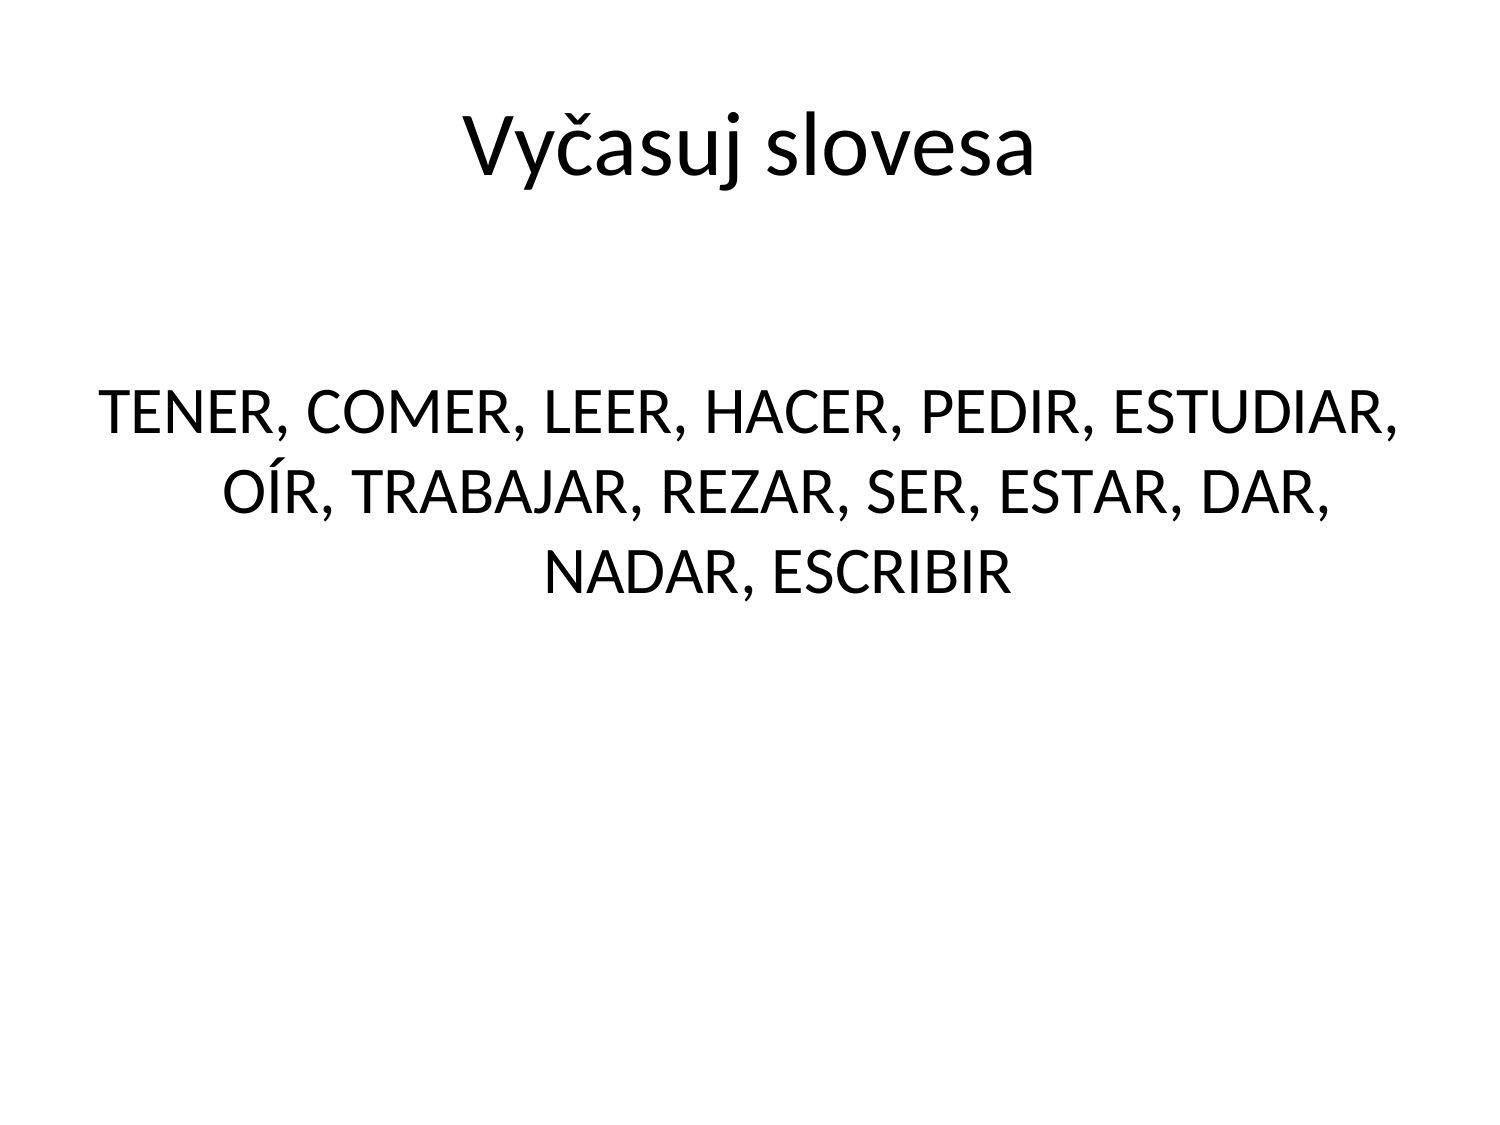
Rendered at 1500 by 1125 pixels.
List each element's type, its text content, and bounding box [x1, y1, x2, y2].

title Vyčasuj slovesa [75, 45, 1426, 233]
list TENER, COMER, LEER, HACER, PEDIR, ESTUDIAR, OÍR, TRABAJAR, REZAR, SER, ESTAR, DAR, NADAR, ESCRIBIR [75, 262, 1426, 1006]
